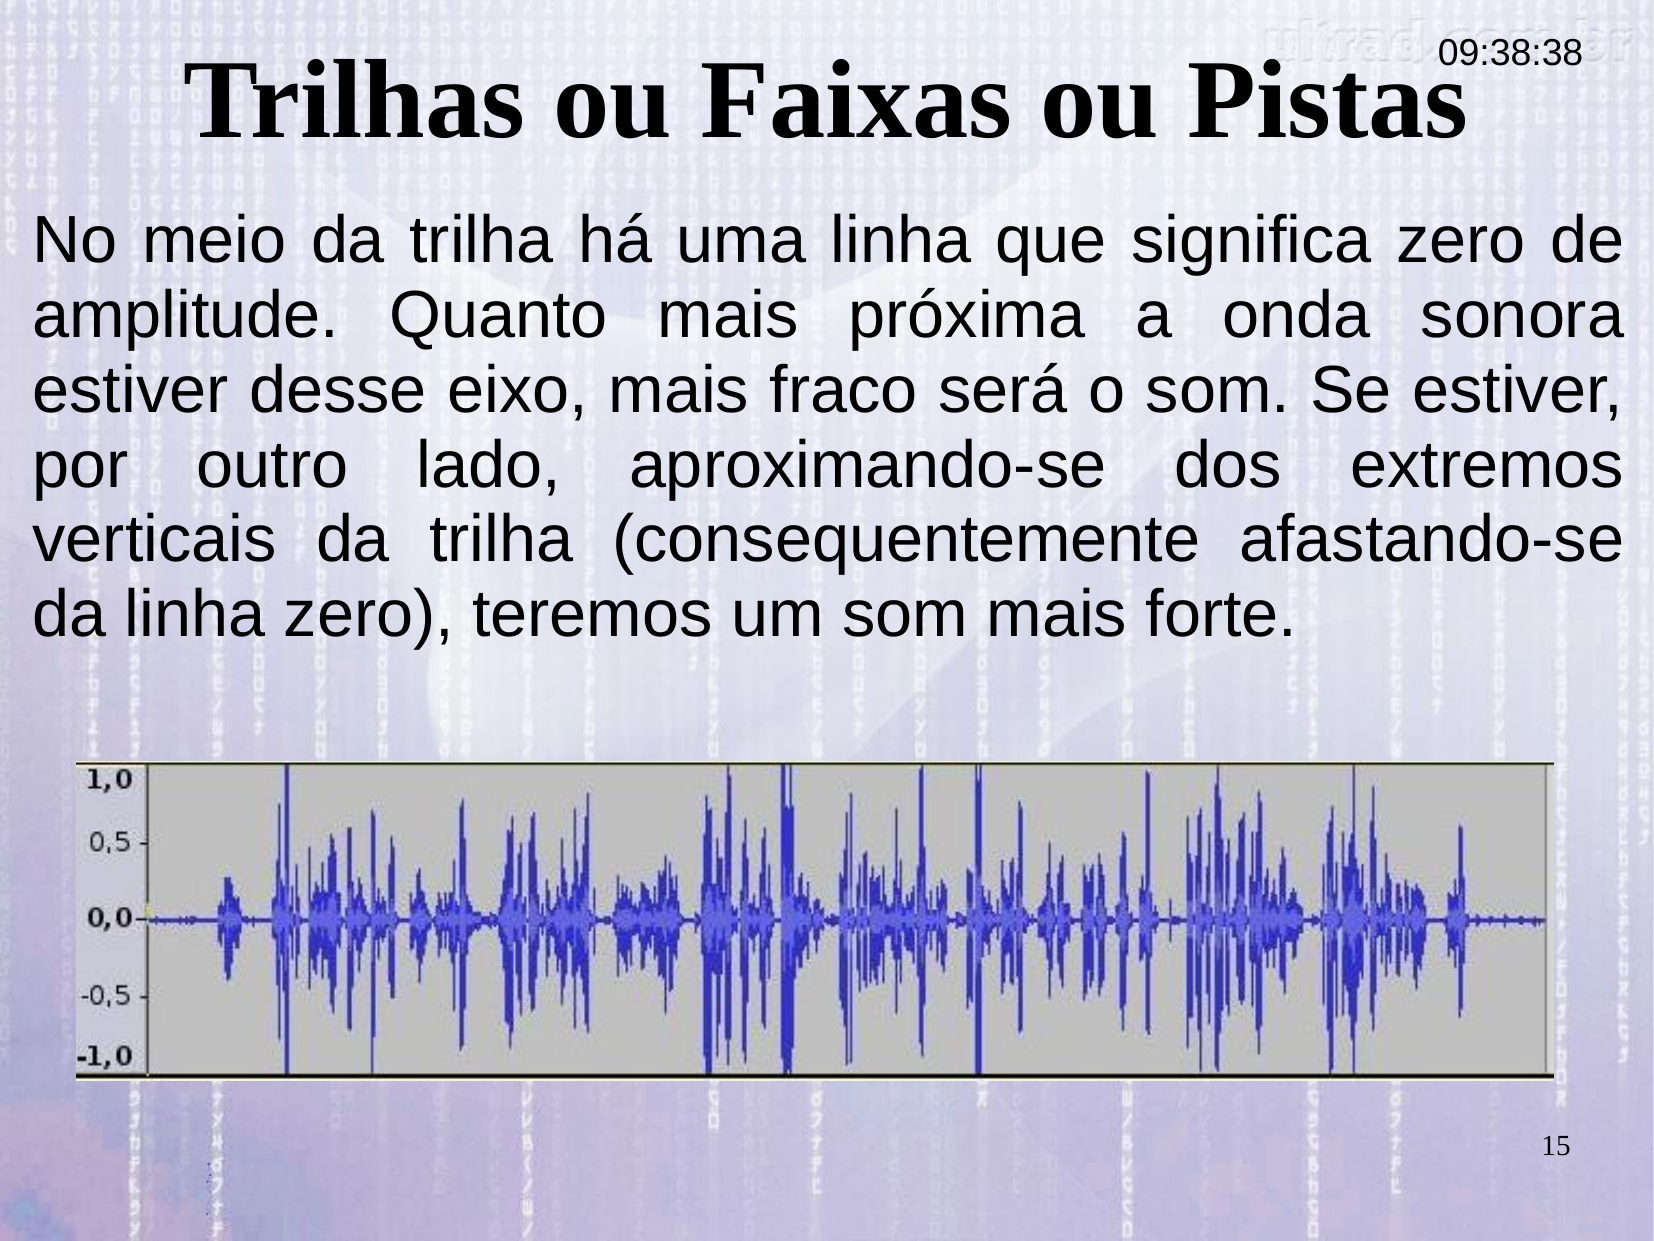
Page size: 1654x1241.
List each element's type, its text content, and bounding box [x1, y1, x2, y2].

text_box 12:04:17 [1423, 23, 1631, 94]
text_box Trilhas ou Faixas ou Pistas [29, 29, 1625, 191]
text_box No meio da trilha há uma linha que significa zero de amplitude. Quanto mais próxima a onda sonora estiver desse eixo, mais fraco será o som. Se estiver, por outro lado, aproximando-se dos extremos verticais da trilha (consequentemente afastando-se da linha zero), teremos um som mais forte. [17, 194, 1641, 659]
picture [0, 0, 1654, 1241]
